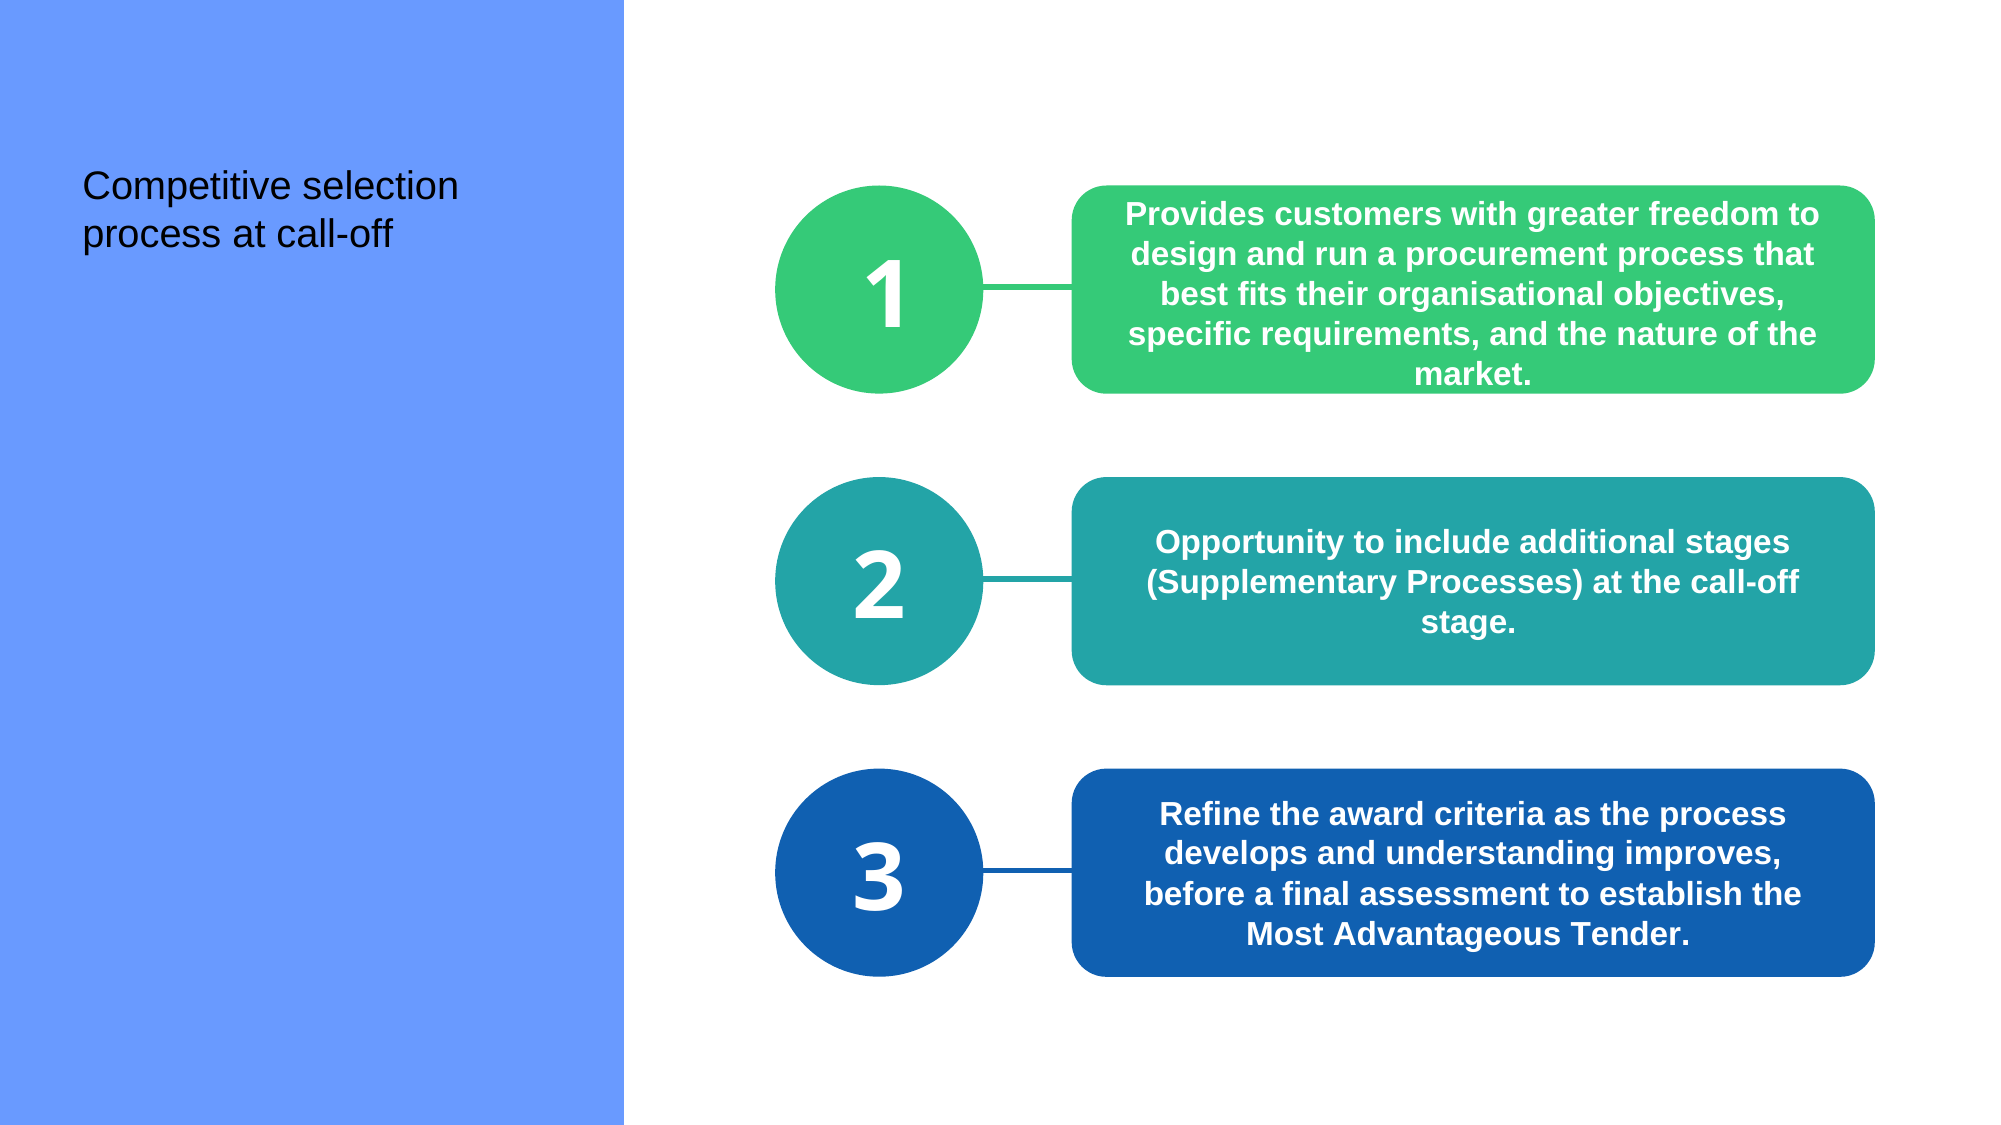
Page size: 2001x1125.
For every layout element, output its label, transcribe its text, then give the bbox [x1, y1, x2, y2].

text_box [775, 185, 1086, 394]
text_box Opportunity to include additional stages (Supplementary Processes) at the call-off stage. [1134, 516, 1813, 646]
text_box 1 [853, 229, 905, 351]
text_box [1860, 191, 1875, 388]
text_box [775, 768, 1875, 977]
text_box 2 [844, 520, 914, 642]
title Competitive selection process at call-off [62, 139, 564, 279]
text_box [775, 477, 1875, 686]
text_box 3 [843, 812, 916, 934]
text_box Provides customers with greater freedom to design and run a procurement process that best fits their organisational objectives, specific requirements, and the nature of the market. [1086, 188, 1860, 399]
text_box Refine the award criteria as the process develops and understanding improves, before a final assessment to establish the Most Advantageous Tender. [1134, 788, 1813, 958]
